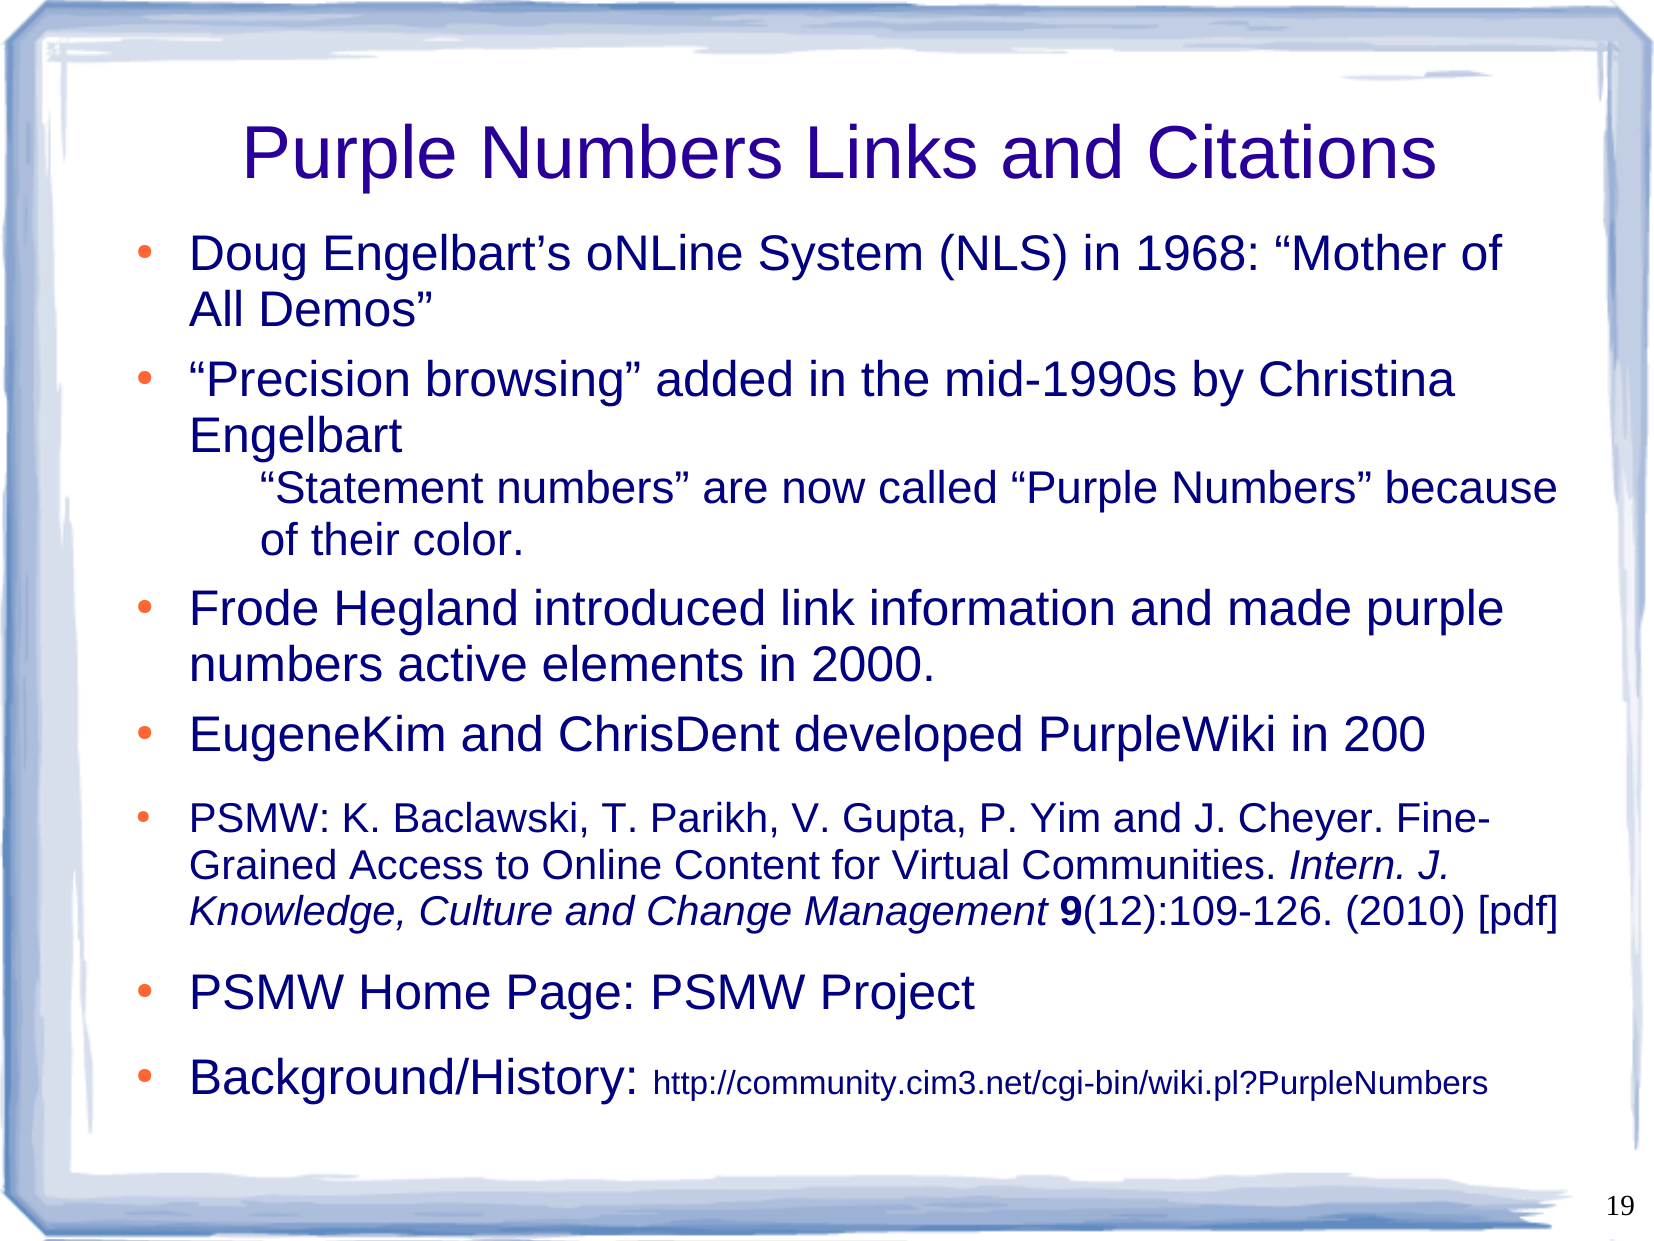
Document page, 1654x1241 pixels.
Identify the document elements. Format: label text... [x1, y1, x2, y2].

list Doug Engelbart’s oNLine System (NLS) in 1968: “Mother of All Demos” “Precision browsing” added in the mid-1990s by Christina Engelbart “Statement numbers” are now called “Purple Numbers” because of their color. Frode Hegland introduced link information and made purple numbers active elements in 2000. EugeneKim and ChrisDent developed PurpleWiki in 200 PSMW: K. Baclawski, T. Parikh, V. Gupta, P. Yim and J. Cheyer. Fine-Grained Access to Online Content for Virtual Communities. Intern. J. Knowledge, Culture and Change Management 9(12):109-126. (2010) [pdf] PSMW Home Page: PSMW Project Background/History: http://community.cim3.net/cgi-bin/wiki.pl?PurpleNumbers [118, 225, 1571, 1119]
title Purple Numbers Links and Citations [82, 49, 1571, 257]
picture [0, 0, 1654, 1241]
